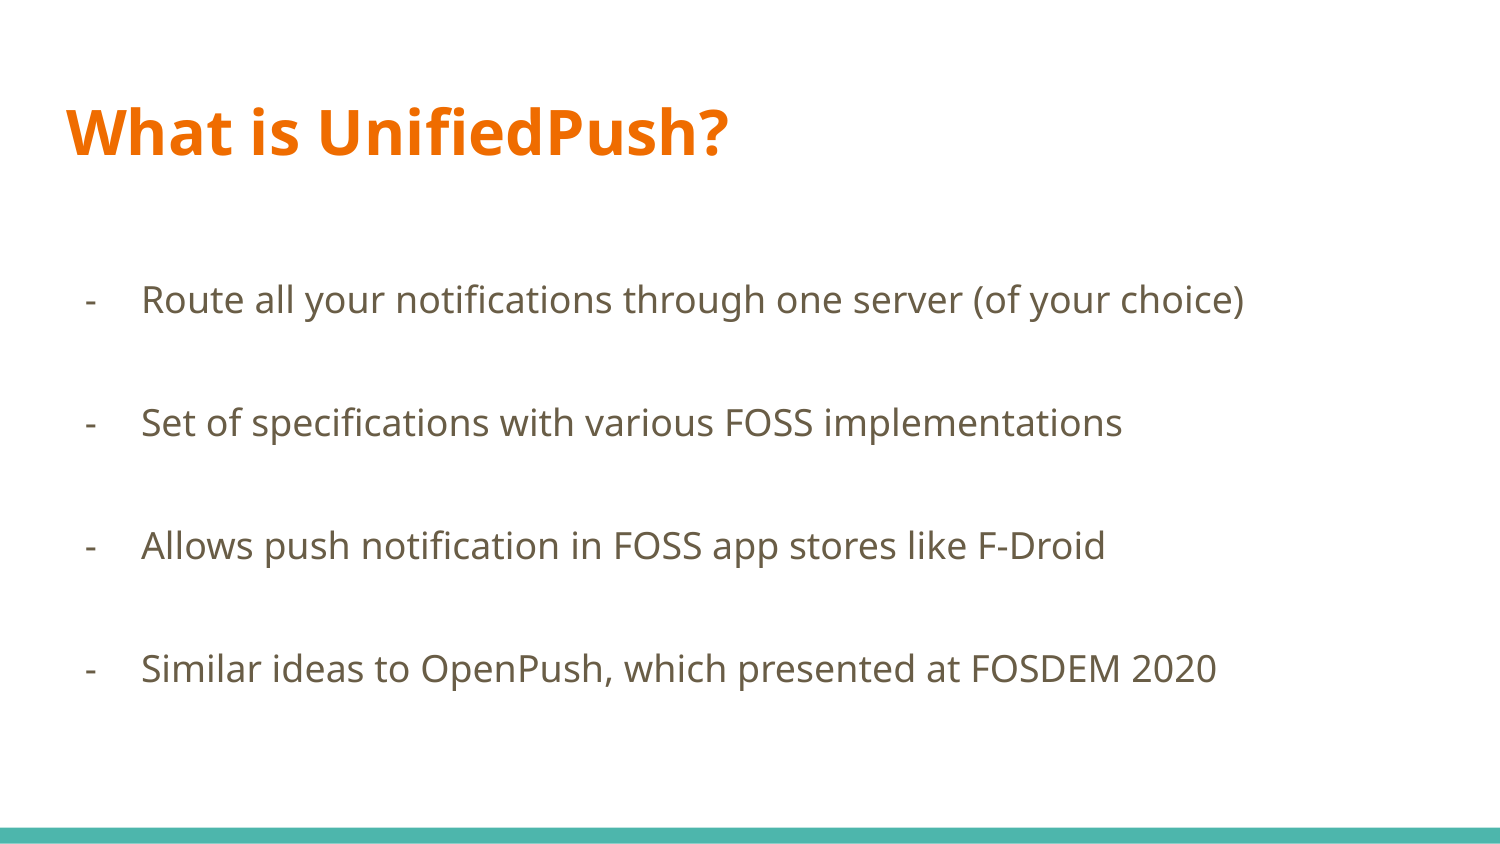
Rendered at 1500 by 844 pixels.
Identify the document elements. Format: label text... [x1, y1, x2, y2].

list Route all your notifications through one server (of your choice) Set of specifications with various FOSS implementations Allows push notification in FOSS app stores like F-Droid Similar ideas to OpenPush, which presented at FOSDEM 2020 [51, 207, 1449, 750]
title What is UnifiedPush? [51, 72, 1449, 189]
